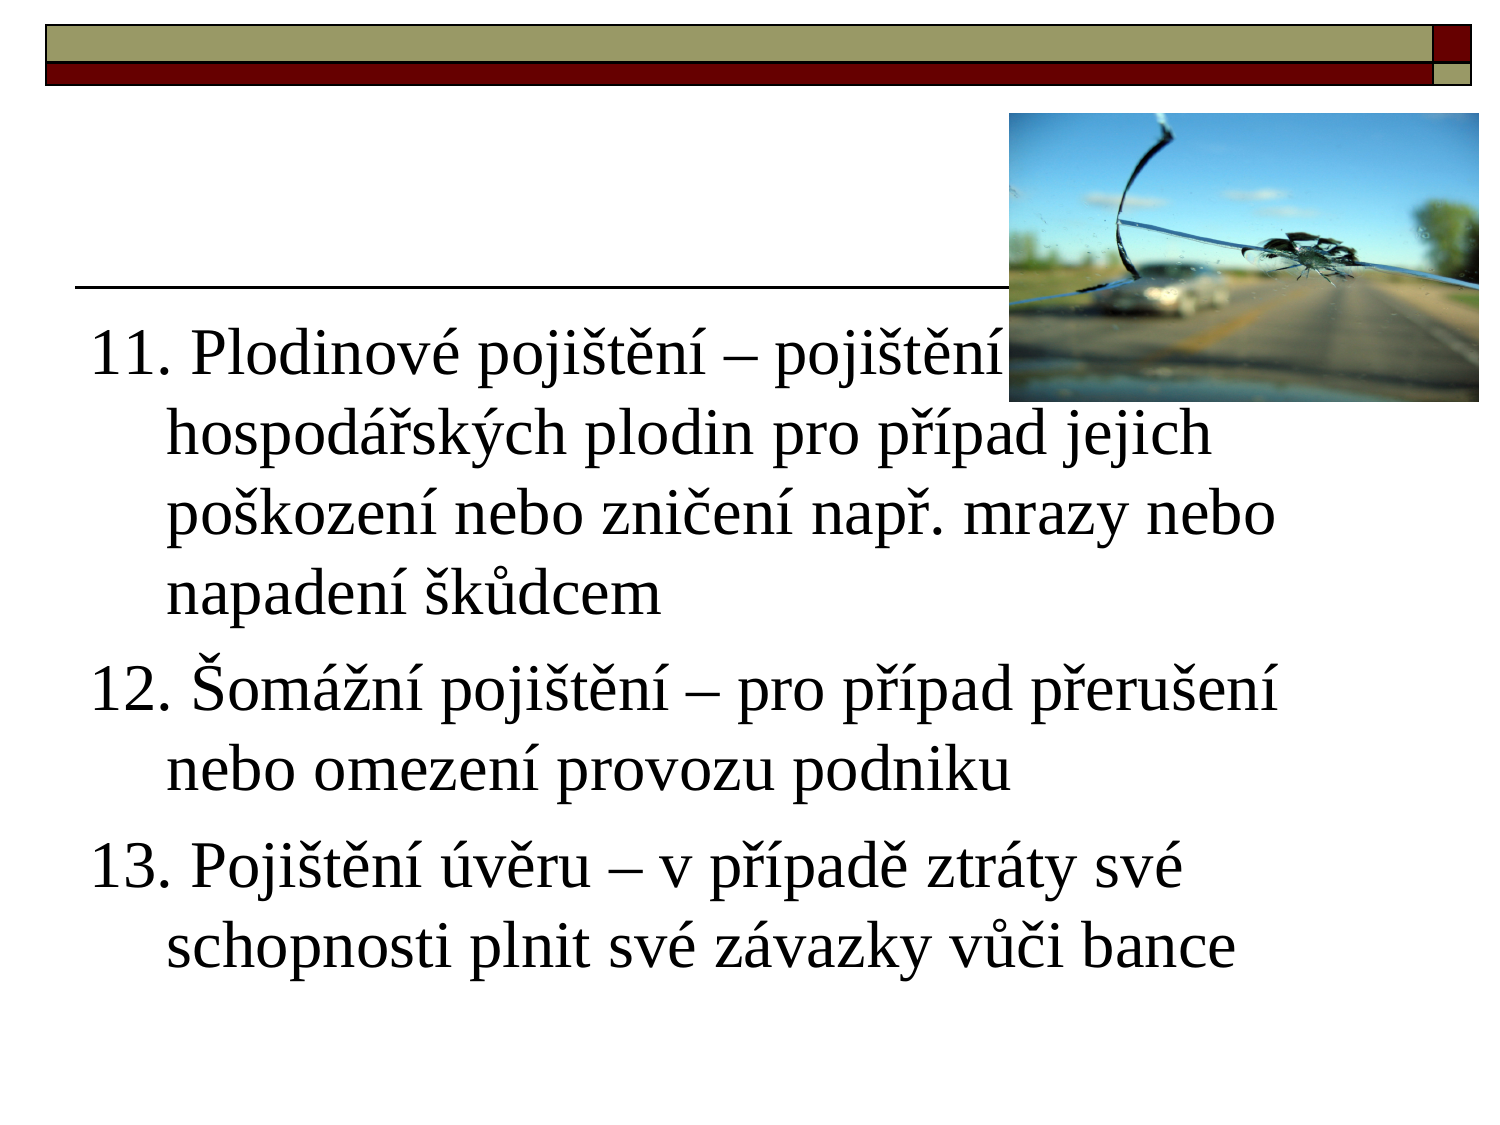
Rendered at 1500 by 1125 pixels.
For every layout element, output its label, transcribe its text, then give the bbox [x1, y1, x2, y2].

picture [1009, 113, 1479, 402]
list 11. Plodinové pojištění – pojištění hospodářských plodin pro případ jejich poškození nebo zničení např. mrazy nebo napadení škůdcem 12. Šomážní pojištění – pro případ přerušení nebo omezení provozu podniku 13. Pojištění úvěru – v případě ztráty své schopnosti plnit své závazky vůči bance [75, 299, 1426, 1006]
